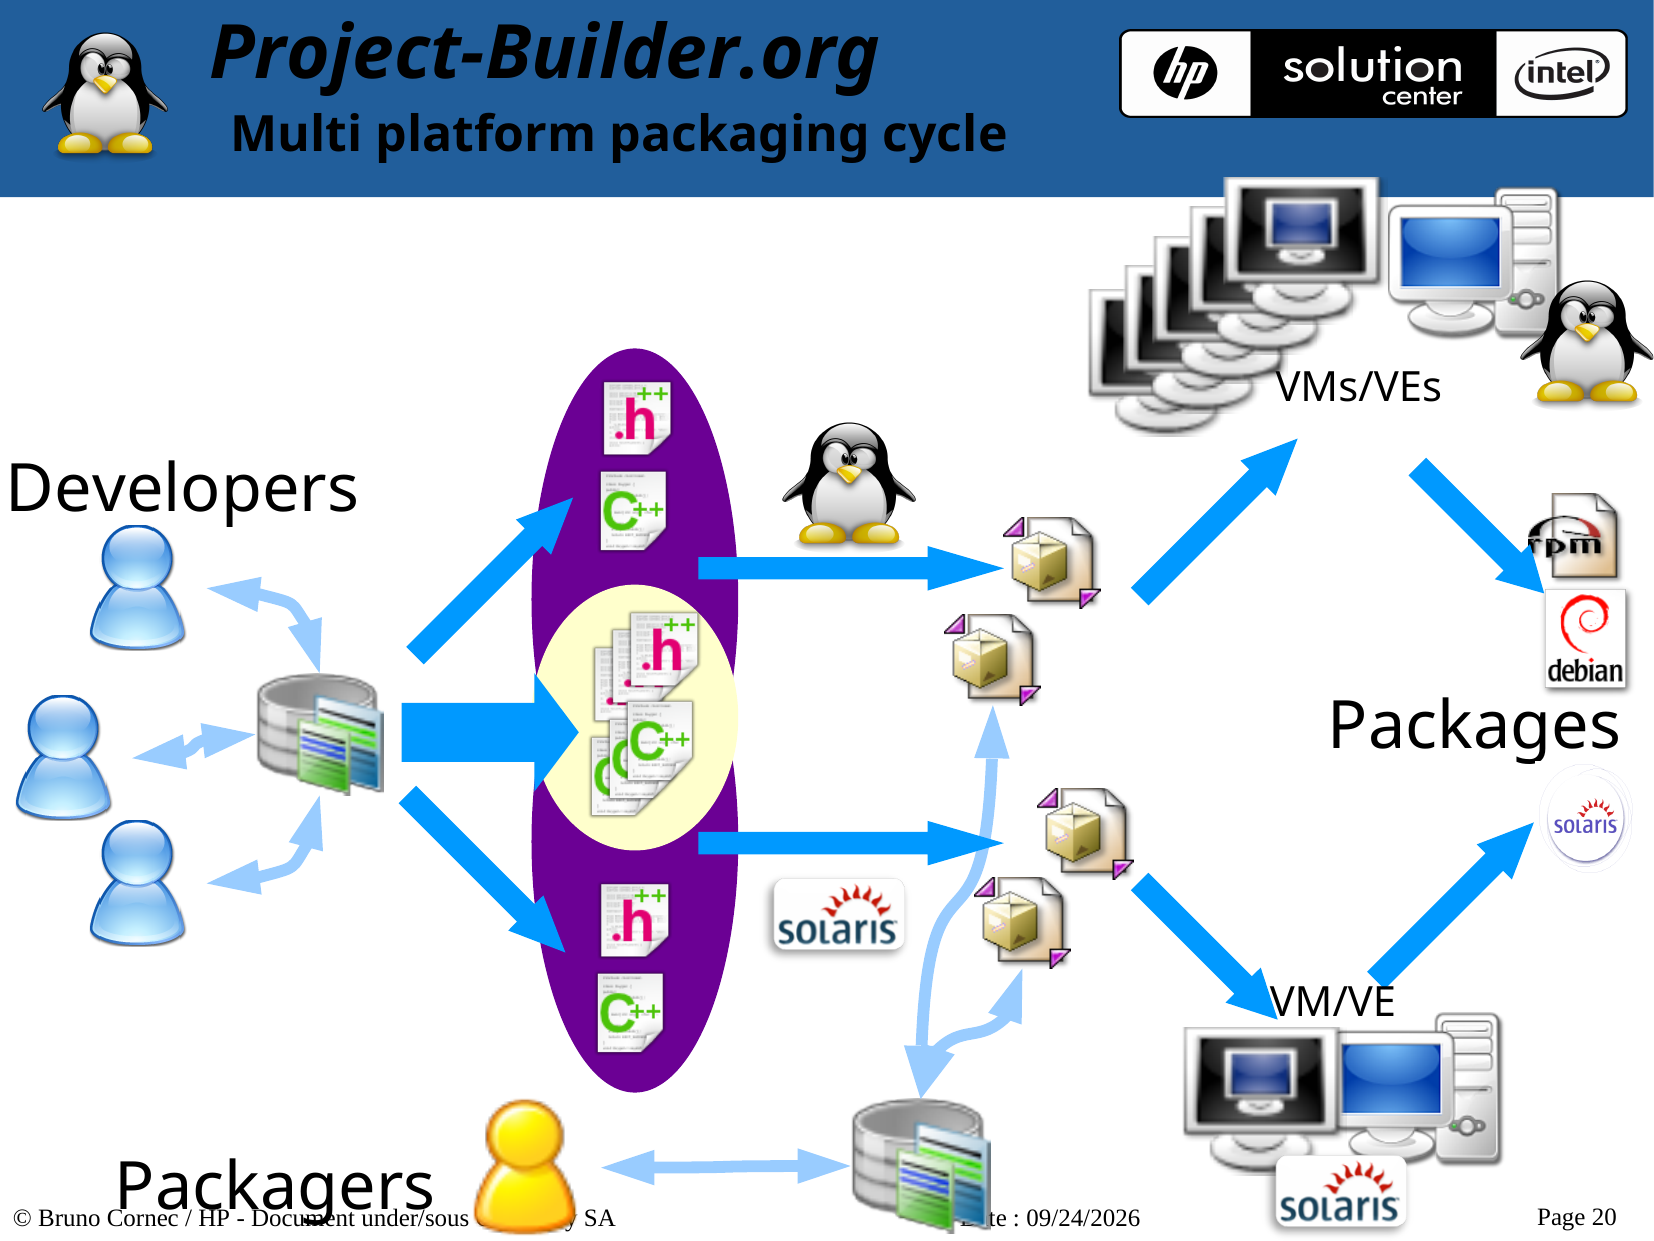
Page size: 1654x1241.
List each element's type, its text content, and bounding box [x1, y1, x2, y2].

picture [1119, 29, 1628, 118]
picture [590, 879, 680, 962]
picture [590, 466, 677, 556]
text_box VM/VE [1269, 971, 1597, 1058]
text_box [1130, 443, 1296, 606]
picture [755, 868, 916, 969]
picture [1535, 761, 1635, 875]
picture [593, 377, 682, 460]
text_box Developers [5, 439, 366, 526]
picture [1181, 1027, 1506, 1241]
picture [42, 29, 168, 167]
title Multi platform packaging cycle [230, 53, 1312, 215]
picture [581, 608, 709, 821]
picture [453, 1097, 602, 1239]
picture [255, 673, 384, 796]
text_box Packages [1327, 676, 1654, 783]
picture [850, 1098, 991, 1234]
text_box [1408, 457, 1545, 594]
text_box [398, 348, 1004, 1093]
picture [974, 788, 1134, 969]
picture [74, 526, 207, 651]
text_box [1130, 872, 1269, 1017]
picture [1003, 517, 1101, 609]
picture [944, 614, 1041, 706]
text_box [1367, 822, 1534, 971]
picture [587, 968, 674, 1058]
picture [1523, 493, 1650, 703]
picture [1086, 171, 1654, 438]
picture [782, 419, 916, 557]
text_box Packagers [114, 1138, 439, 1238]
picture [0, 695, 207, 947]
text_box VMs/VEs [1275, 357, 1603, 443]
